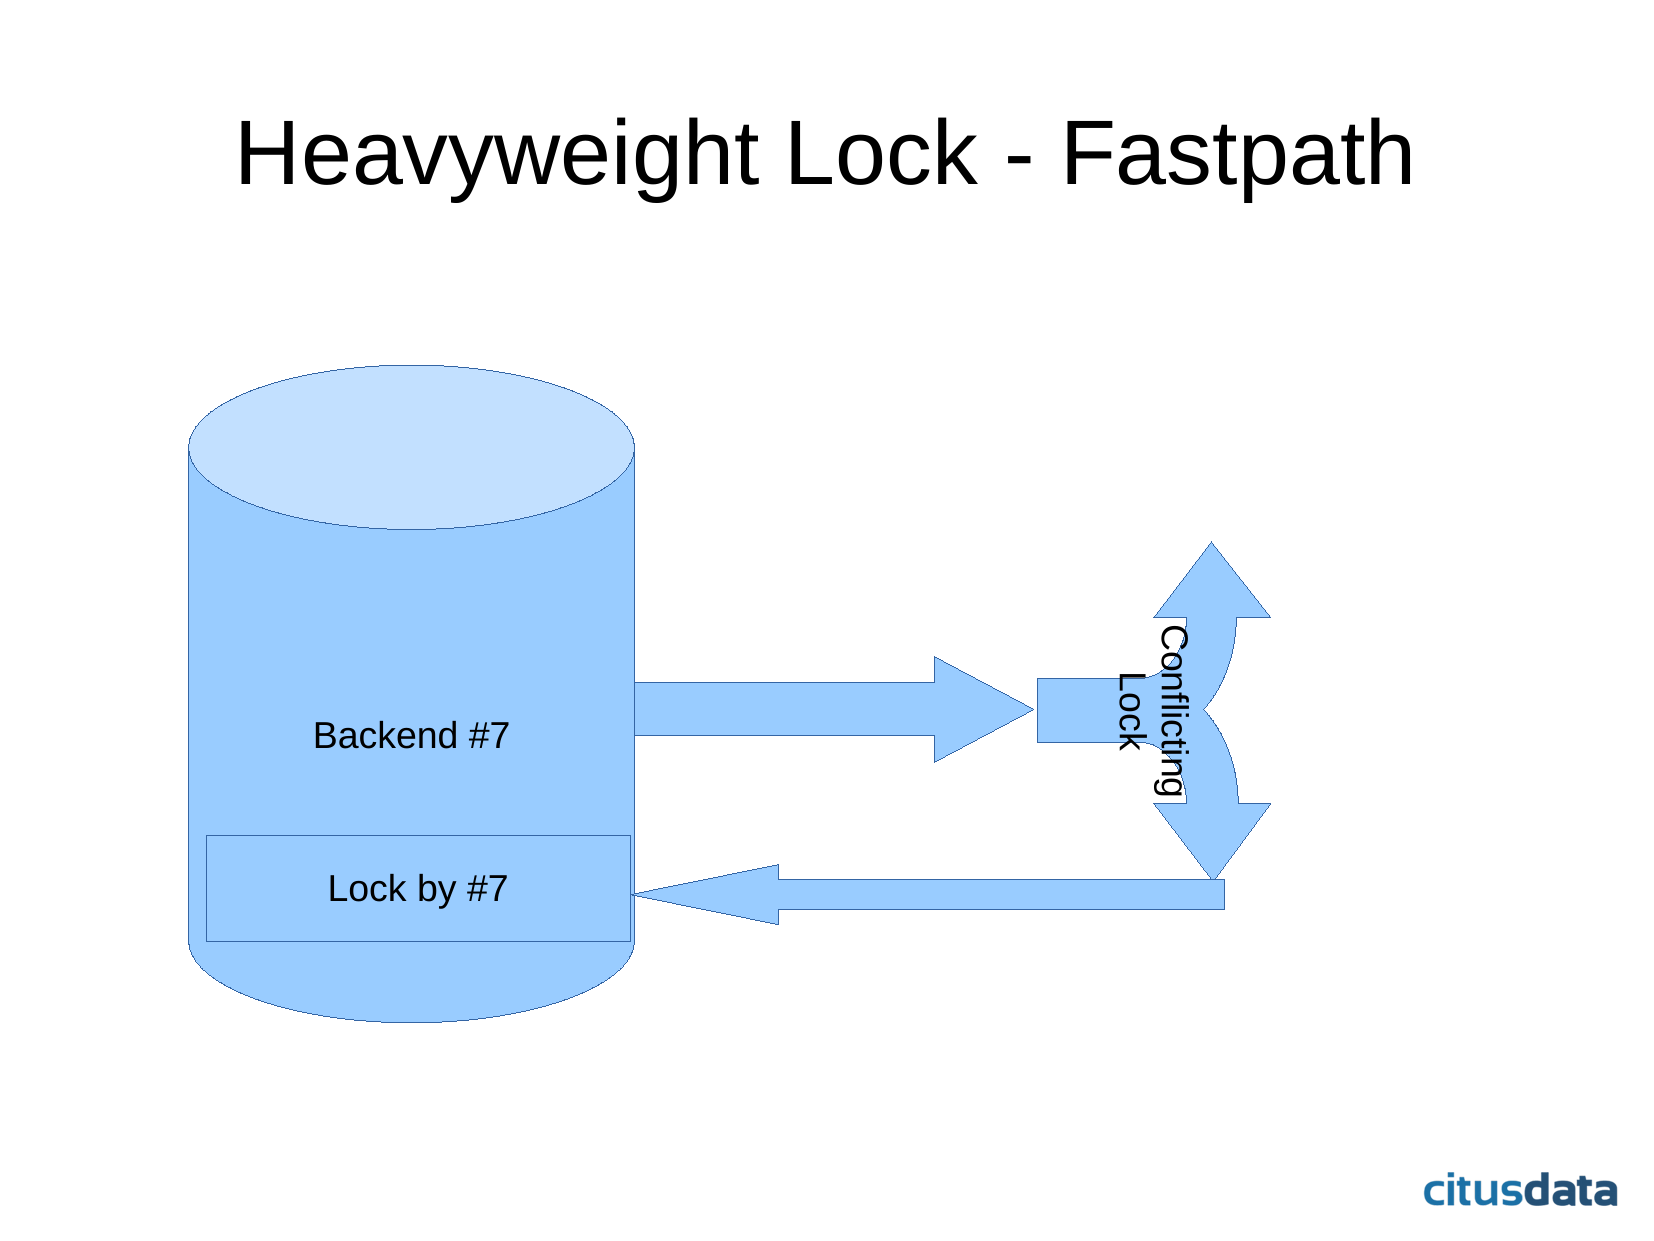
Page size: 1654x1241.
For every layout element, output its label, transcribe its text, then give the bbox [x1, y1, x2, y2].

text_box [630, 864, 1225, 925]
text_box Lock by #7 [206, 835, 631, 942]
text_box [634, 656, 1034, 763]
title Heavyweight Lock - Fastpath [82, 49, 1571, 257]
text_box Conflicting Lock [1037, 541, 1271, 879]
text_box Backend #7 [188, 451, 635, 1023]
picture [1420, 1167, 1622, 1209]
